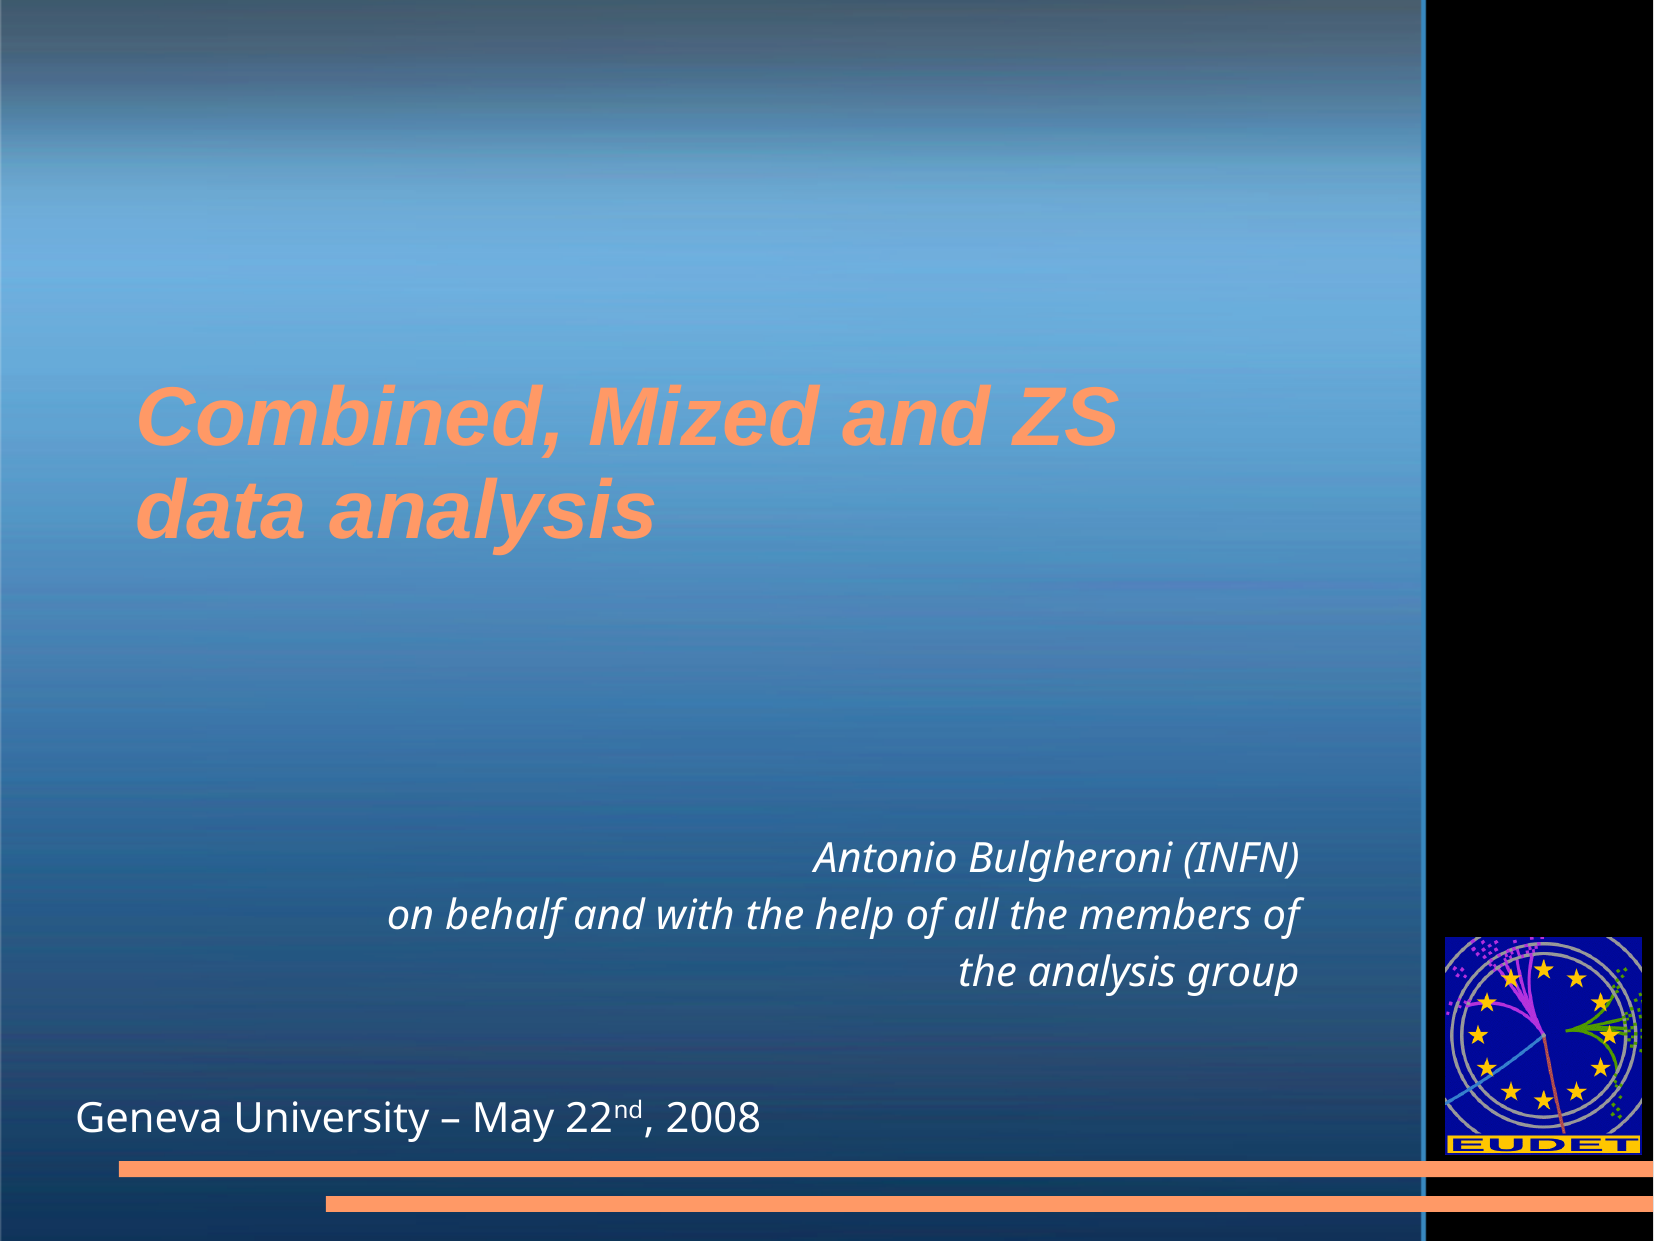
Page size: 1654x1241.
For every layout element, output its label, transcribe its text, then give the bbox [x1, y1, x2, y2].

text_box Geneva University – May 22nd, 2008 [75, 1087, 823, 1138]
title Antonio Bulgheroni (INFN) on behalf and with the help of all the members of the analysis group [356, 840, 1300, 986]
title Combined, Mized and ZS data analysis [135, 359, 1584, 567]
picture [0, 0, 1654, 1241]
